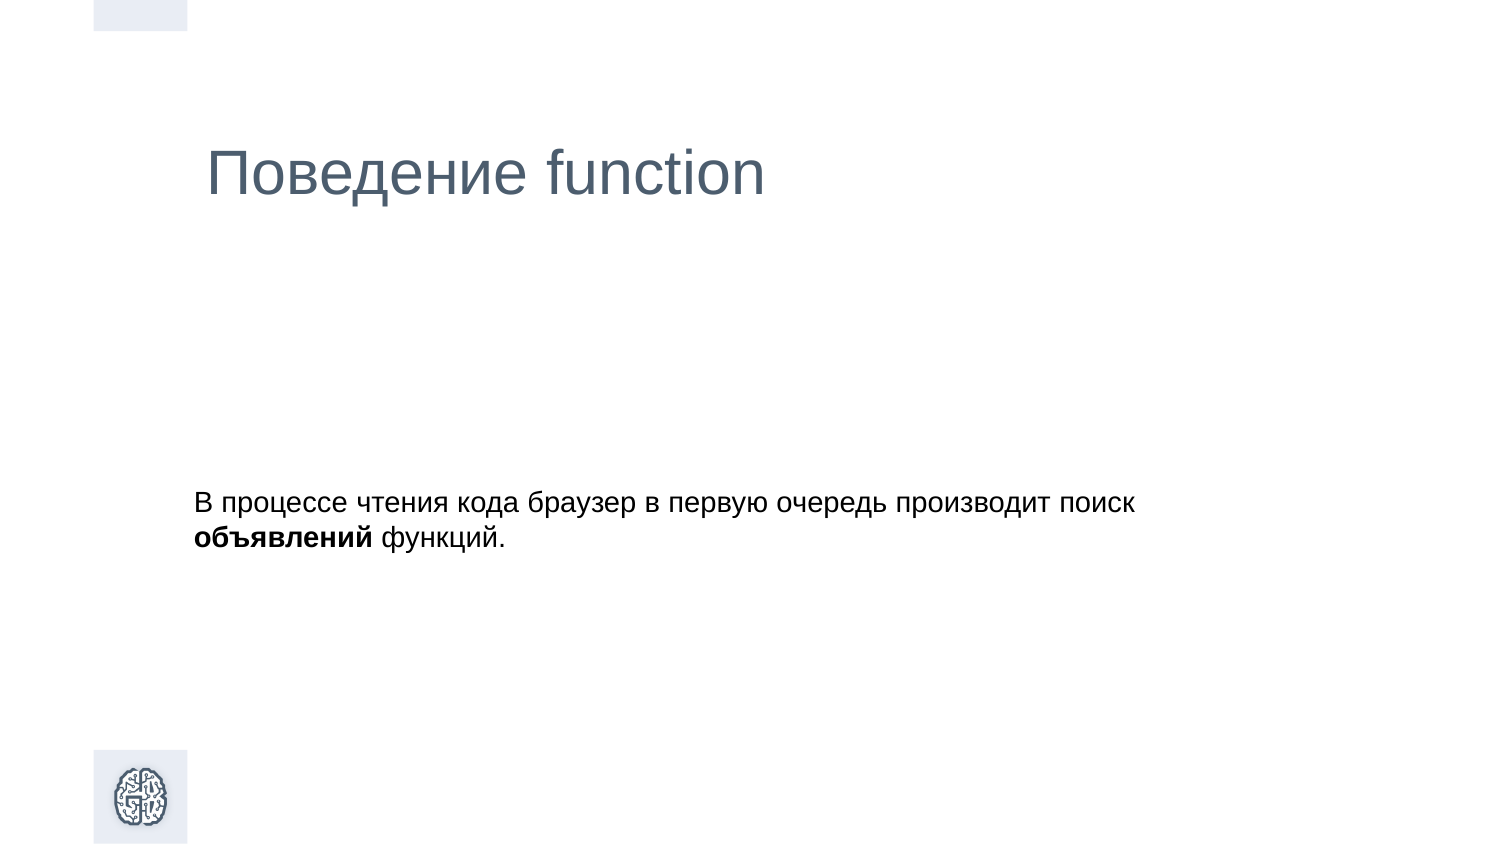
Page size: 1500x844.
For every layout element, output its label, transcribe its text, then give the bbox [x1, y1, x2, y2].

picture [106, 760, 175, 834]
text_box В процессе чтения кода браузер в первую очередь производит поиск объявлений функций. [186, 287, 1311, 749]
title Поведение function [186, 94, 1311, 244]
